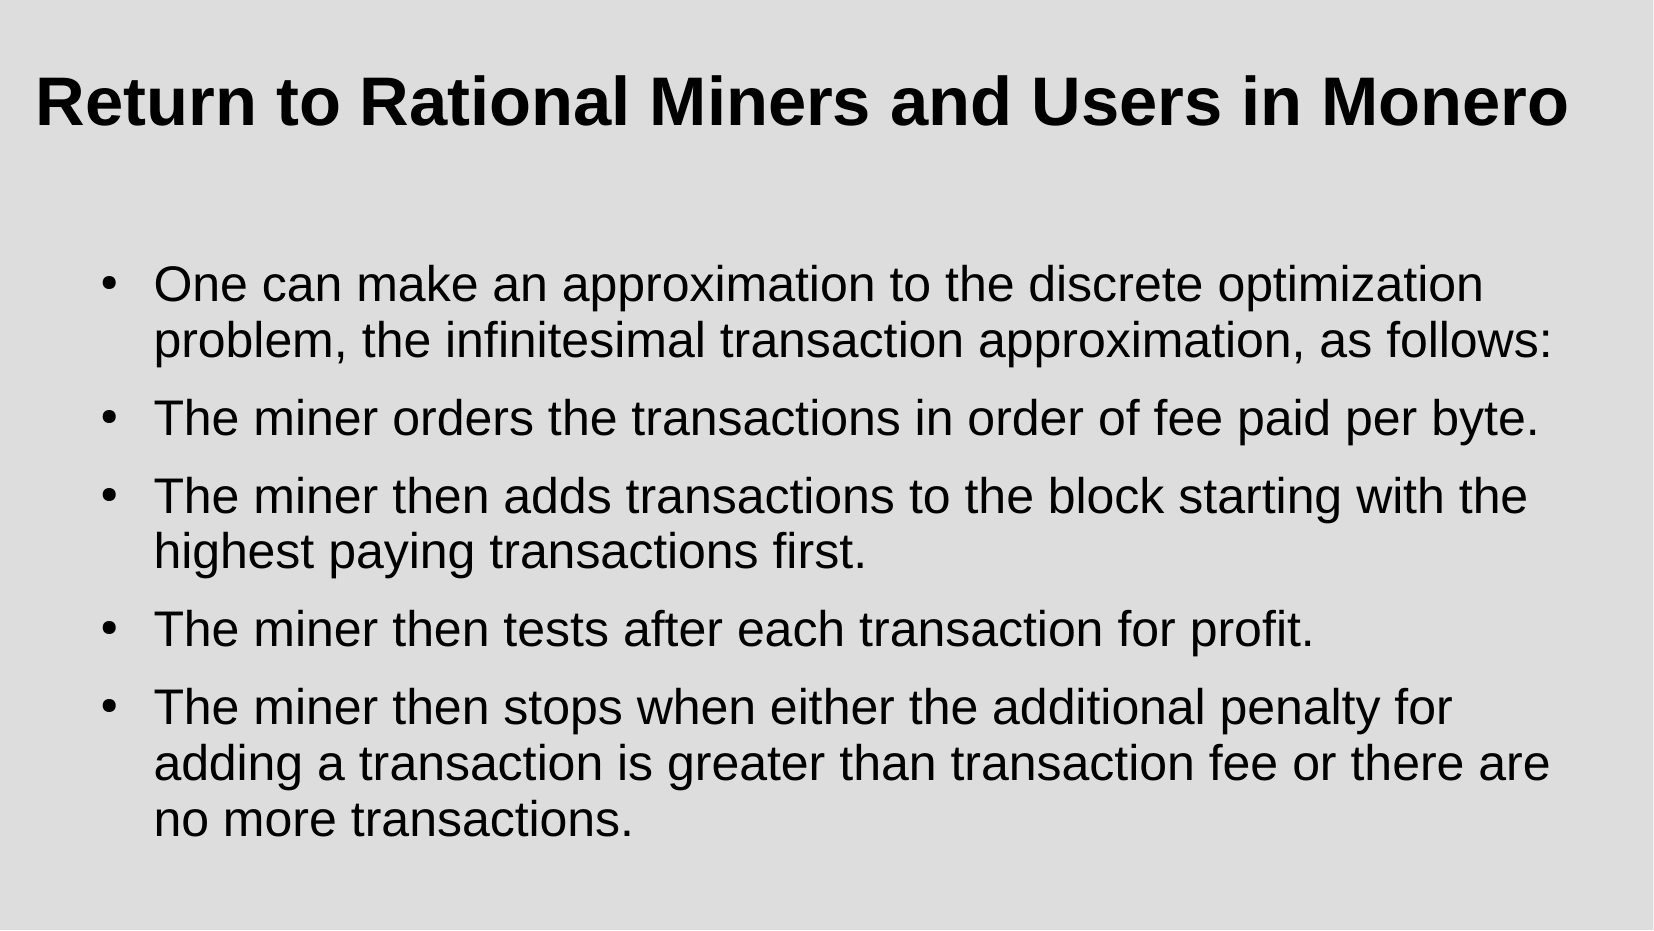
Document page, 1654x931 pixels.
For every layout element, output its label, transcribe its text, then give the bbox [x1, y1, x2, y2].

title Return to Rational Miners and Users in Monero [35, 23, 1571, 179]
list One can make an approximation to the discrete optimization problem, the infinitesimal transaction approximation, as follows: The miner orders the transactions in order of fee paid per byte. The miner then adds transactions to the block starting with the highest paying transactions first. The miner then tests after each transaction for profit. The miner then stops when either the additional penalty for adding a transaction is greater than transaction fee or there are no more transactions. [82, 178, 1571, 875]
